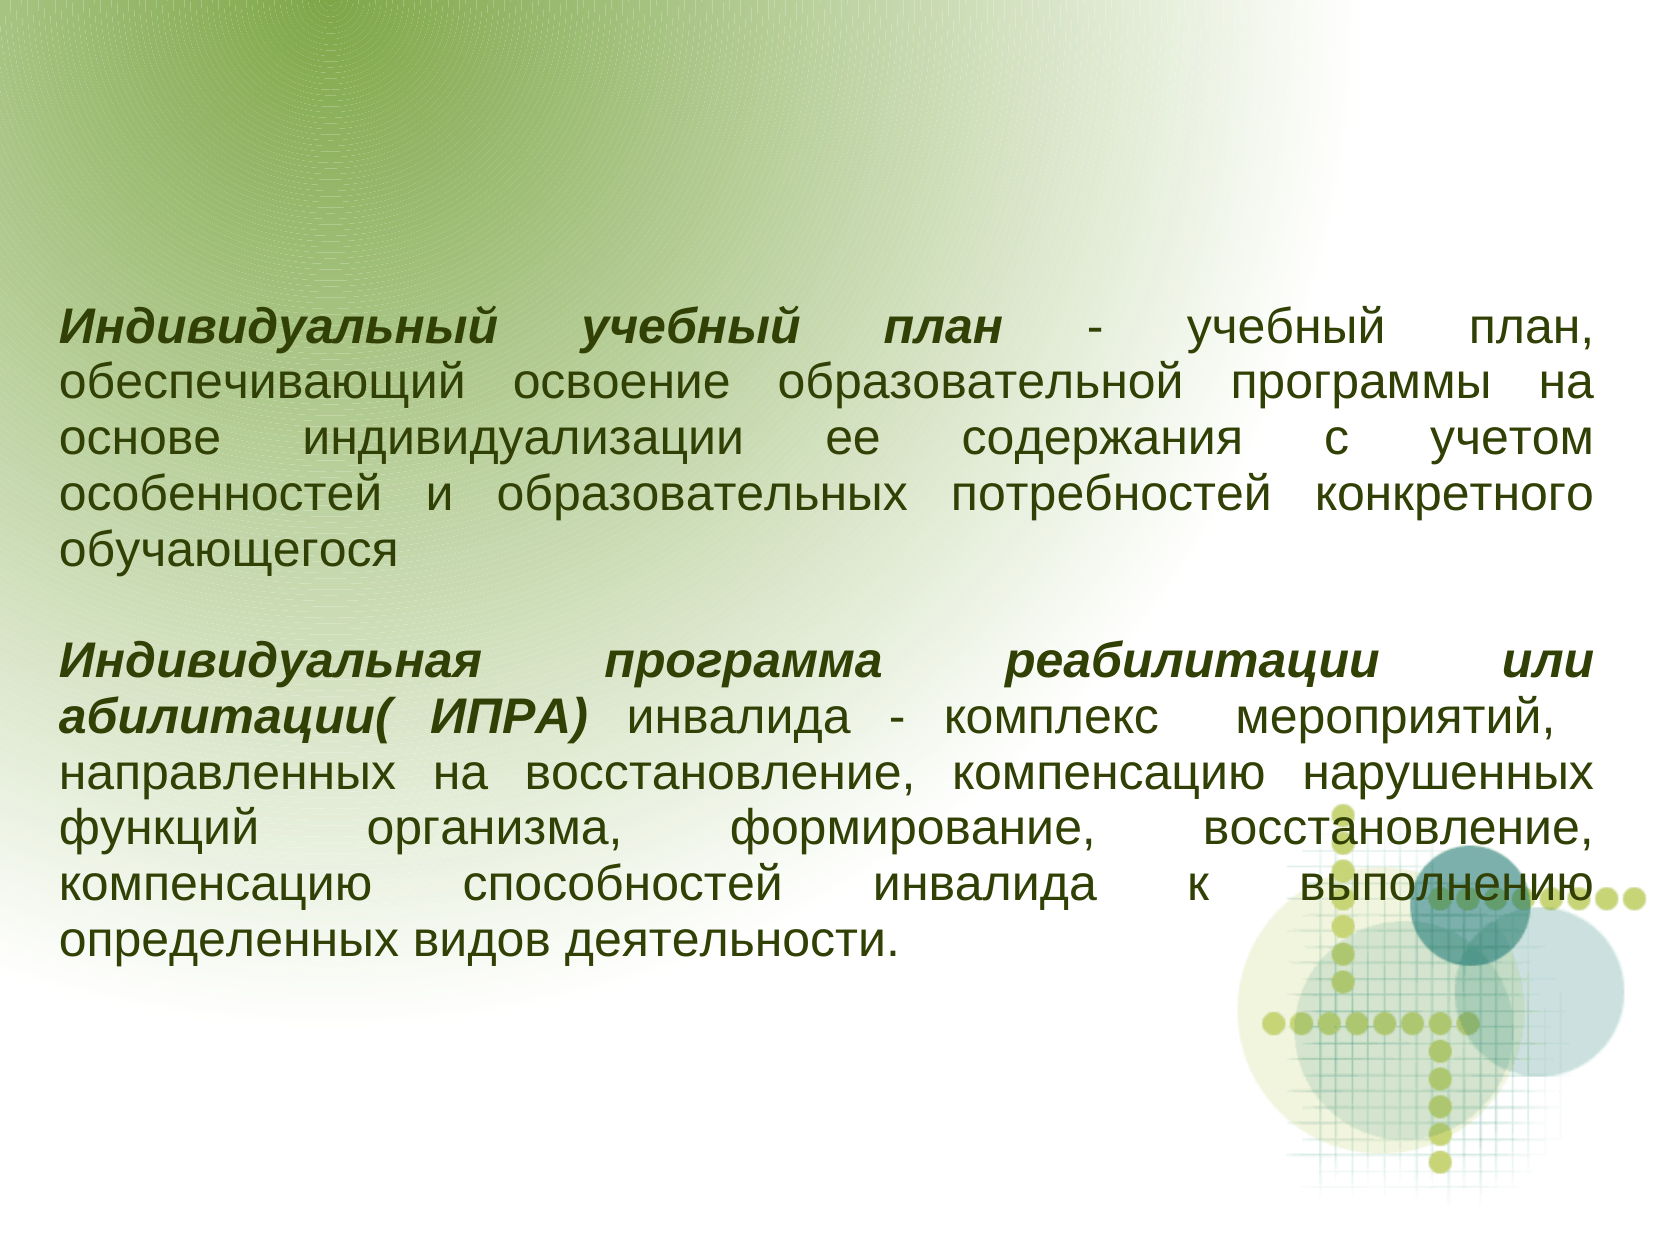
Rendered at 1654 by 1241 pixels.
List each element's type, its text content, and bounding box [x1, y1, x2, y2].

subtitle Индивидуальный учебный план - учебный план, обеспечивающий освоение образовательной программы на основе индивидуализации ее содержания с учетом особенностей и образовательных потребностей конкретного обучающегося Индивидуальная программа реабилитации или абилитации( ИПРА) инвалида - комплекс мероприятий, направленных на восстановление, компенсацию нарушенных функций организма, формирование, восстановление, компенсацию способностей инвалида к выполнению определенных видов деятельности. [59, 156, 1595, 1025]
picture [1224, 792, 1654, 1211]
